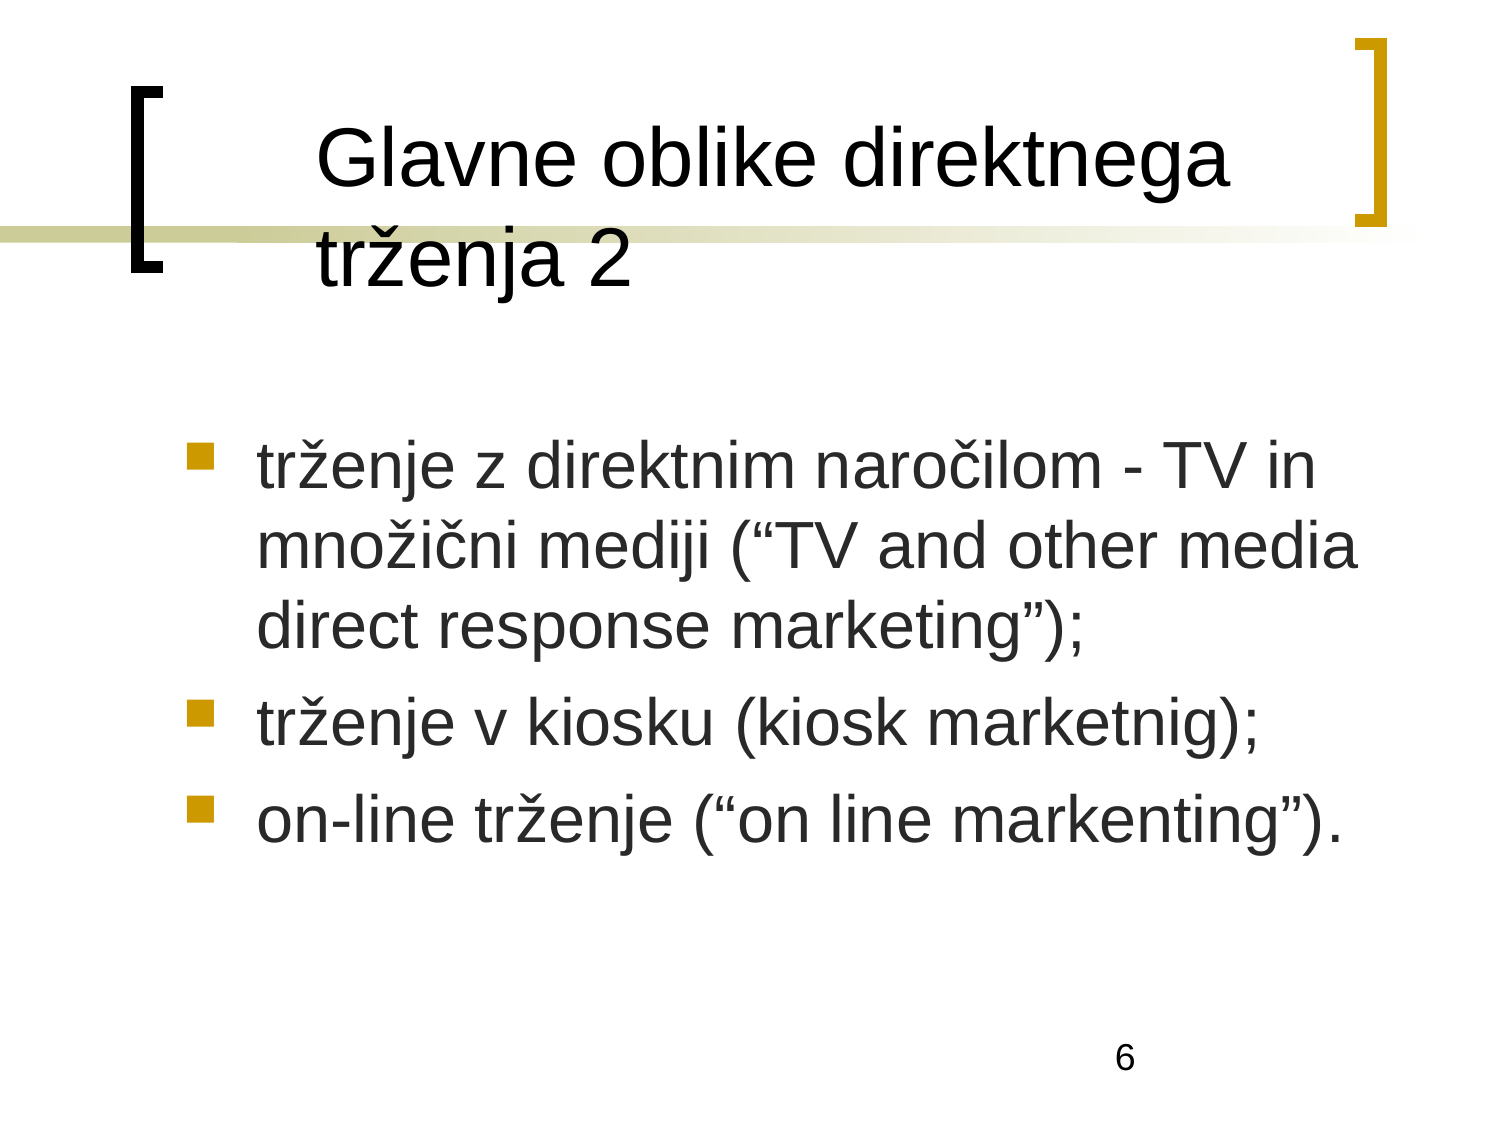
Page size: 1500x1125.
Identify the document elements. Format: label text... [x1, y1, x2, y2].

title Glavne oblike direktnega trženja 2 [299, 50, 1463, 357]
list trženje z direktnim naročilom - TV in množični mediji (“TV and other media direct response marketing”); trženje v kiosku (kiosk marketnig); on-line trženje (“on line markenting”). [167, 414, 1413, 1000]
